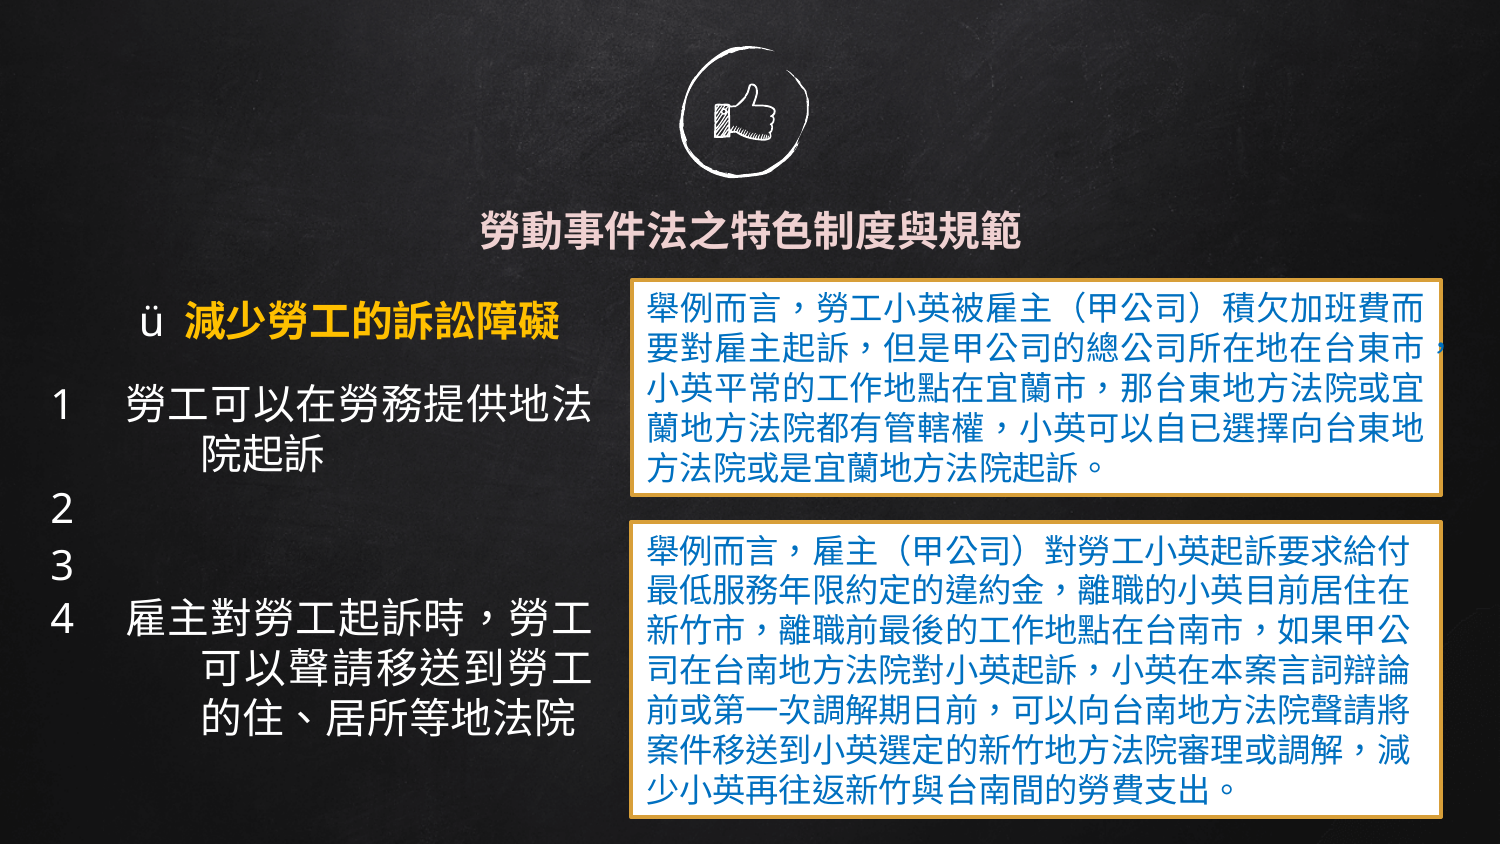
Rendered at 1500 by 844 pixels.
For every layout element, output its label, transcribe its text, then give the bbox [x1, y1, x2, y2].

list 減少勞工的訴訟障礙 [123, 280, 599, 377]
text_box 舉例而言，勞工小英被雇主（甲公司）積欠加班費而要對雇主起訴，但是甲公司的總公司所在地在台東市，小英平常的工作地點在宜蘭市，那台東地方法院或宜蘭地方法院都有管轄權，小英可以自已選擇向台東地方法院或是宜蘭地方法院起訴。 [632, 304, 1441, 495]
text_box 舉例而言，雇主（甲公司）對勞工小英起訴要求給付最低服務年限約定的違約金，離職的小英目前居住在新竹市，離職前最後的工作地點在台南市，如果甲公司在台南地方法院對小英起訴，小英在本案言詞辯論前或第一次調解期日前，可以向台南地方法院聲請將案件移送到小英選定的新竹地方法院審理或調解，減少小英再往返新竹與台南間的勞費支出。 [631, 522, 1441, 817]
list 勞工可以在勞務提供地法院起訴 雇主對勞工起訴時，勞工可以聲請移送到勞工的住、居所等地法院 [35, 362, 609, 765]
text_box 勞動事件法之特色制度與規範 [0, 189, 1500, 304]
text_box [679, 46, 809, 179]
text_box [713, 83, 776, 141]
